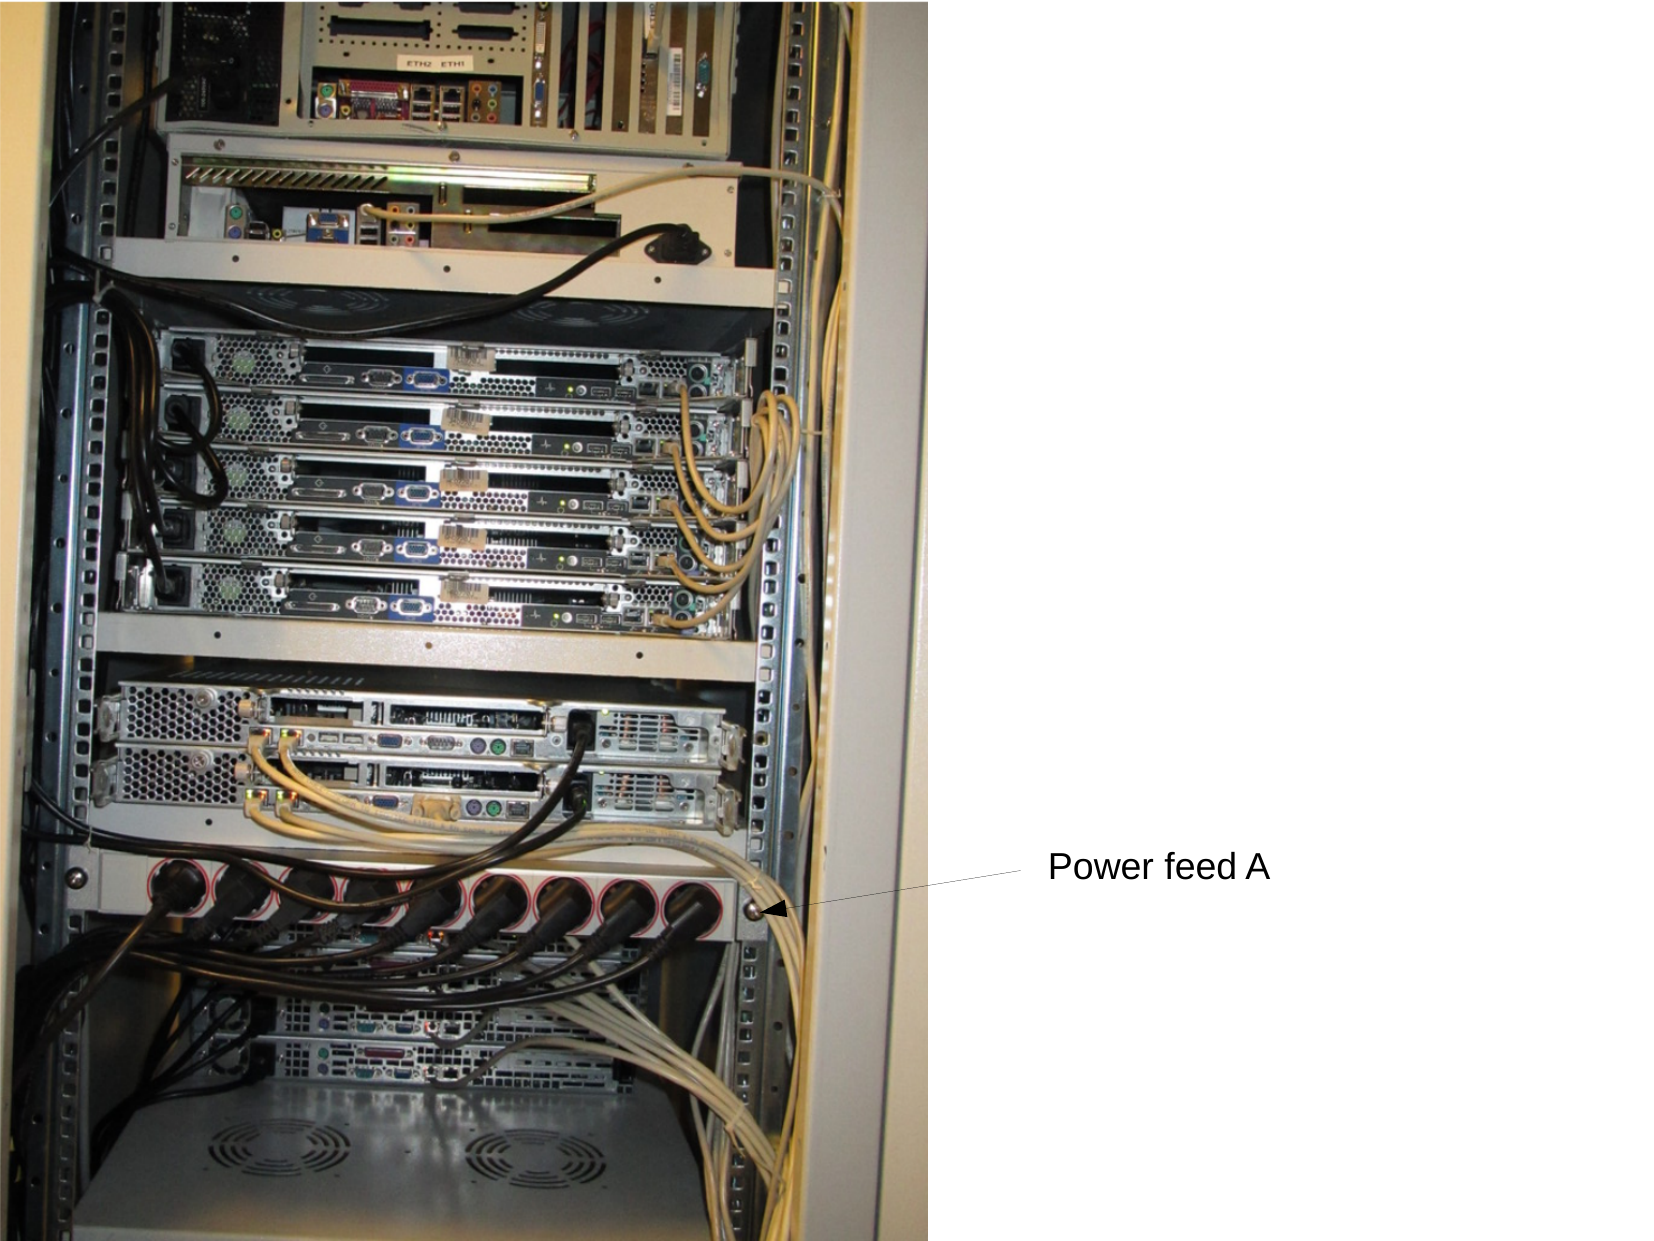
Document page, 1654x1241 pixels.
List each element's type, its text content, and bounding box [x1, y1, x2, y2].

picture [0, 2, 928, 1241]
text_box Power feed A [1033, 838, 1285, 896]
